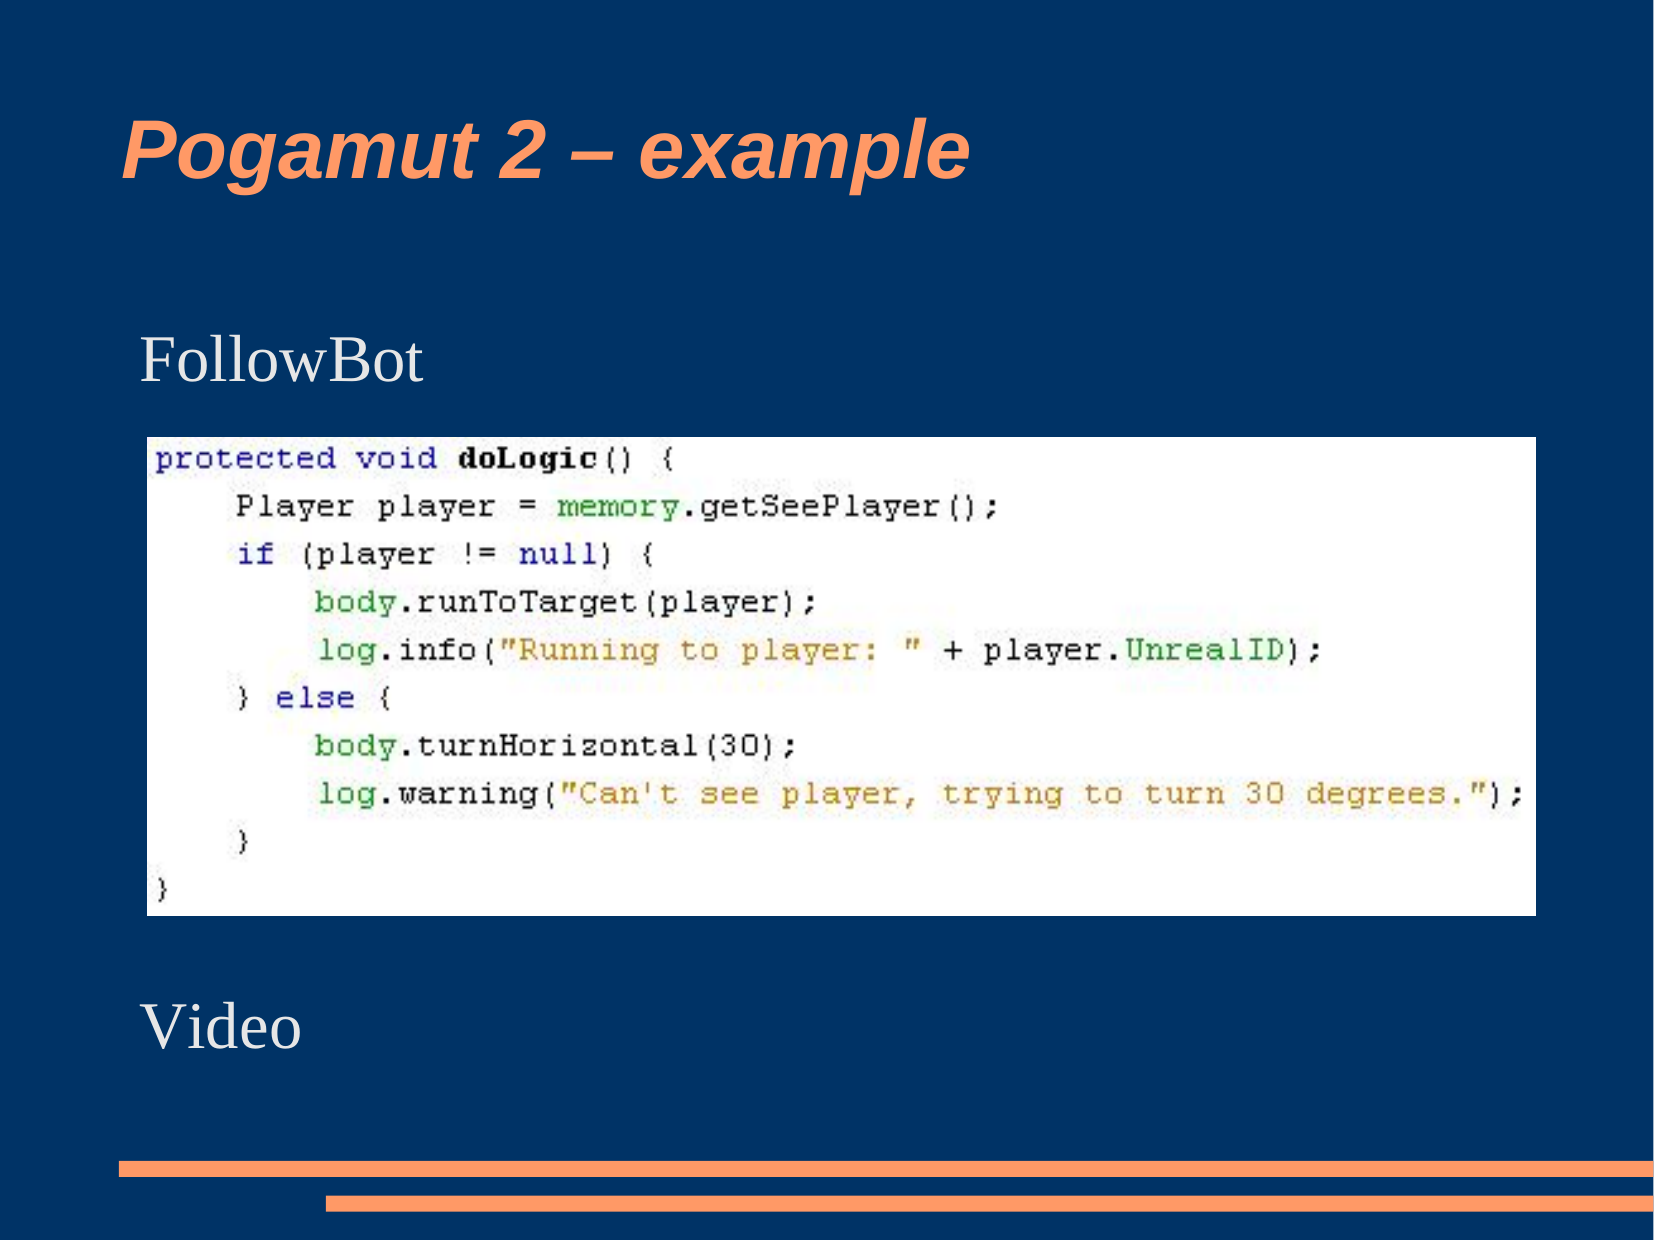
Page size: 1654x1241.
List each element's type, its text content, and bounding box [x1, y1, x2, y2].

title Pogamut 2 – example [121, 53, 1534, 247]
picture [147, 437, 1536, 916]
list FollowBot Video [121, 322, 1561, 1118]
